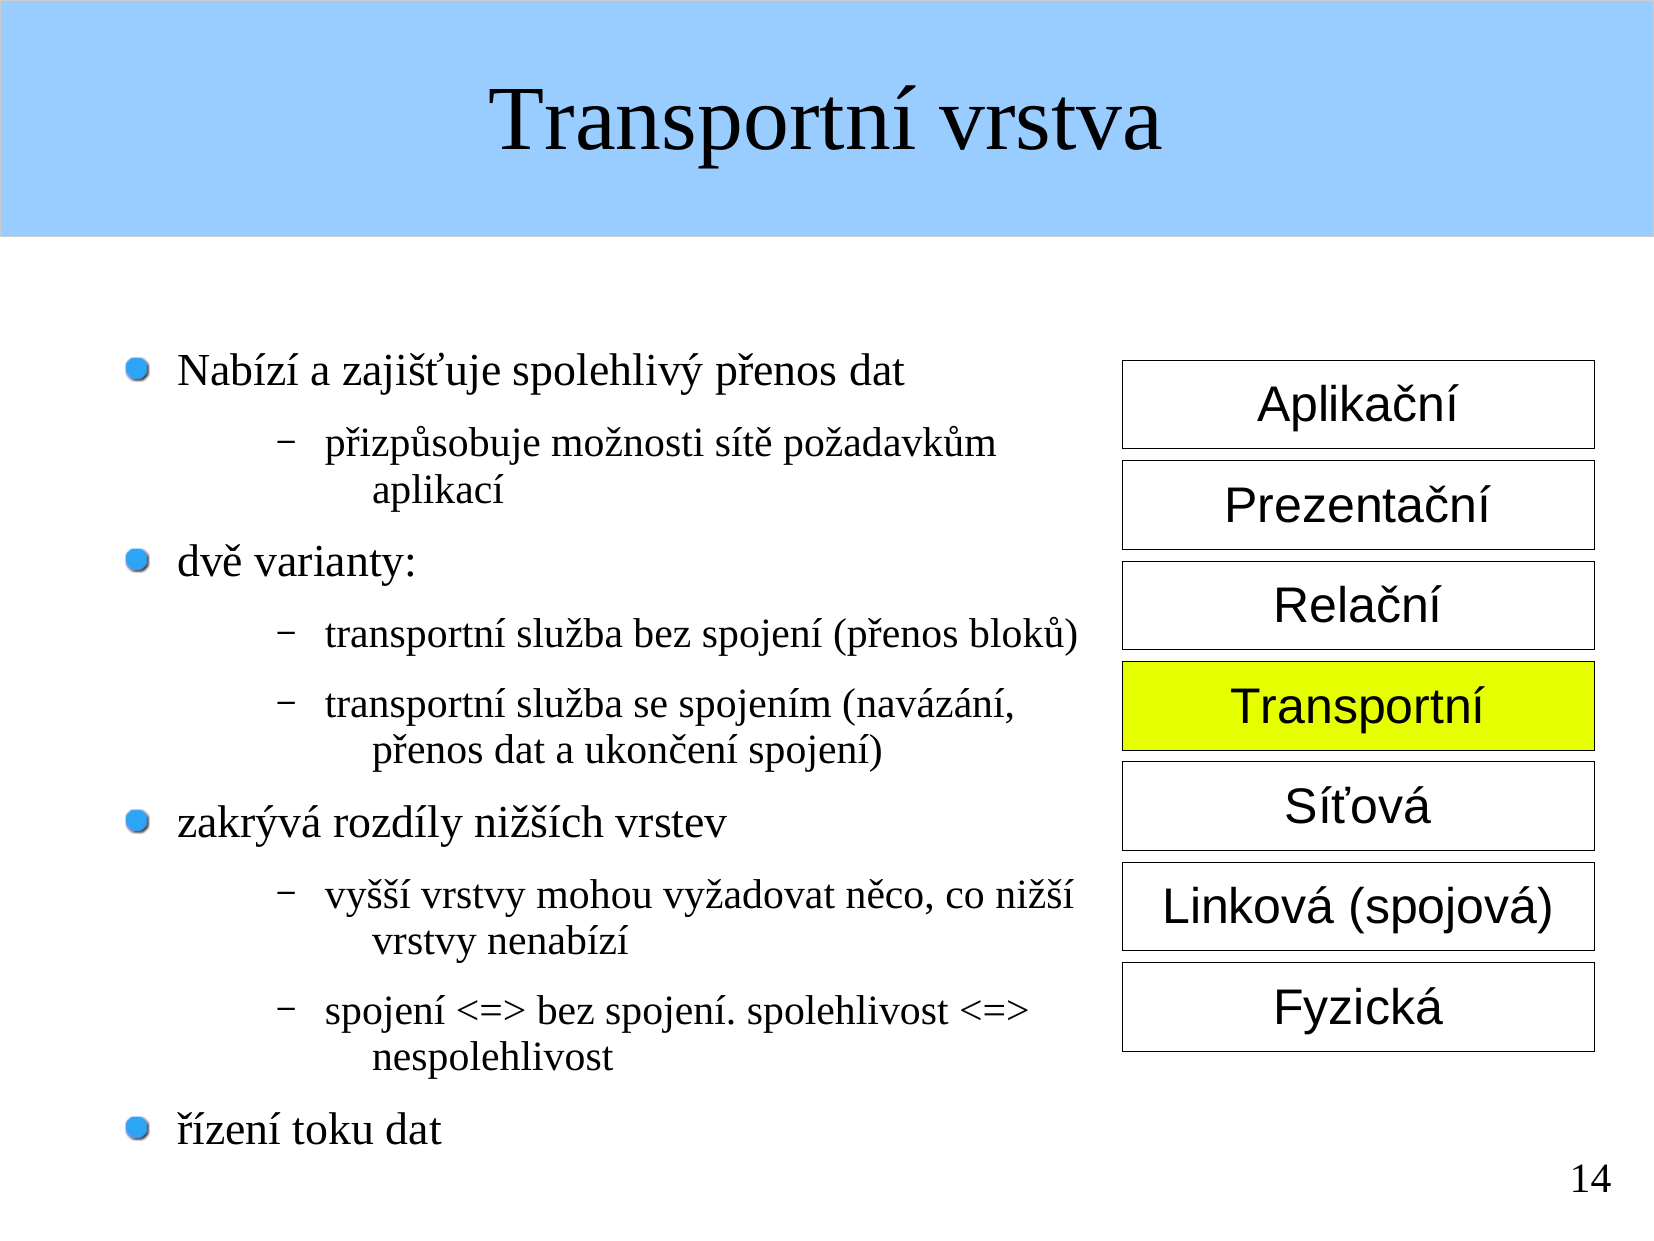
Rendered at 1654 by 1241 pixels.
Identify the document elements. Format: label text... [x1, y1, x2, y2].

text_box Transportní [1122, 661, 1595, 751]
title Transportní vrstva [0, 0, 1654, 237]
text_box Relační [1122, 561, 1595, 650]
list Nabízí a zajišťuje spolehlivý přenos dat přizpůsobuje možnosti sítě požadavkům aplikací dvě varianty: transportní služba bez spojení (přenos bloků) transportní služba se spojením (navázání, přenos dat a ukončení spojení) zakrývá rozdíly nižších vrstev vyšší vrstvy mohou vyžadovat něco, co nižší vrstvy nenabízí spojení <=> bez spojení. spolehlivost <=> nespolehlivost řízení toku dat [88, 344, 1093, 1196]
text_box Prezentační [1122, 460, 1595, 550]
text_box Síťová [1122, 761, 1595, 851]
text_box Fyzická [1122, 962, 1595, 1052]
text_box Linková (spojová) [1122, 862, 1595, 951]
text_box Aplikační [1122, 360, 1595, 449]
